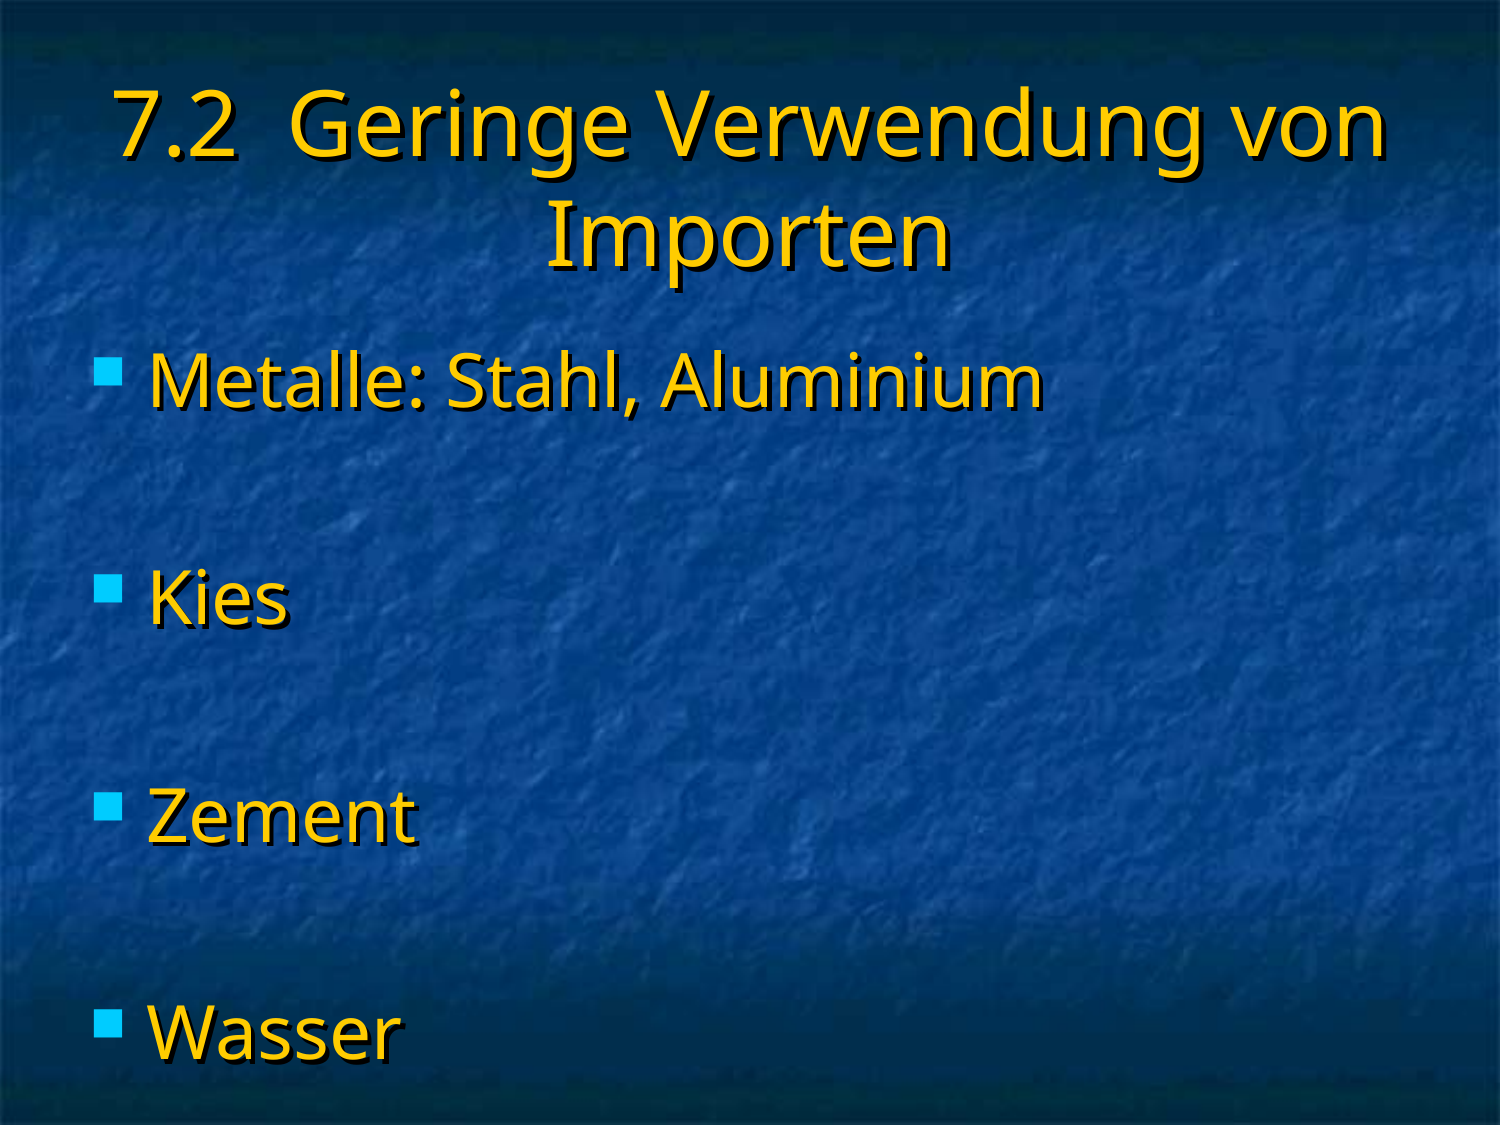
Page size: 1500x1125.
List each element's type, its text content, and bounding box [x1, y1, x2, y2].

picture [0, 0, 1500, 1125]
list Metalle: Stahl, Aluminium Kies Zement Wasser [75, 324, 1426, 1094]
title 7.2 Geringe Verwendung von Importen [75, 62, 1426, 288]
